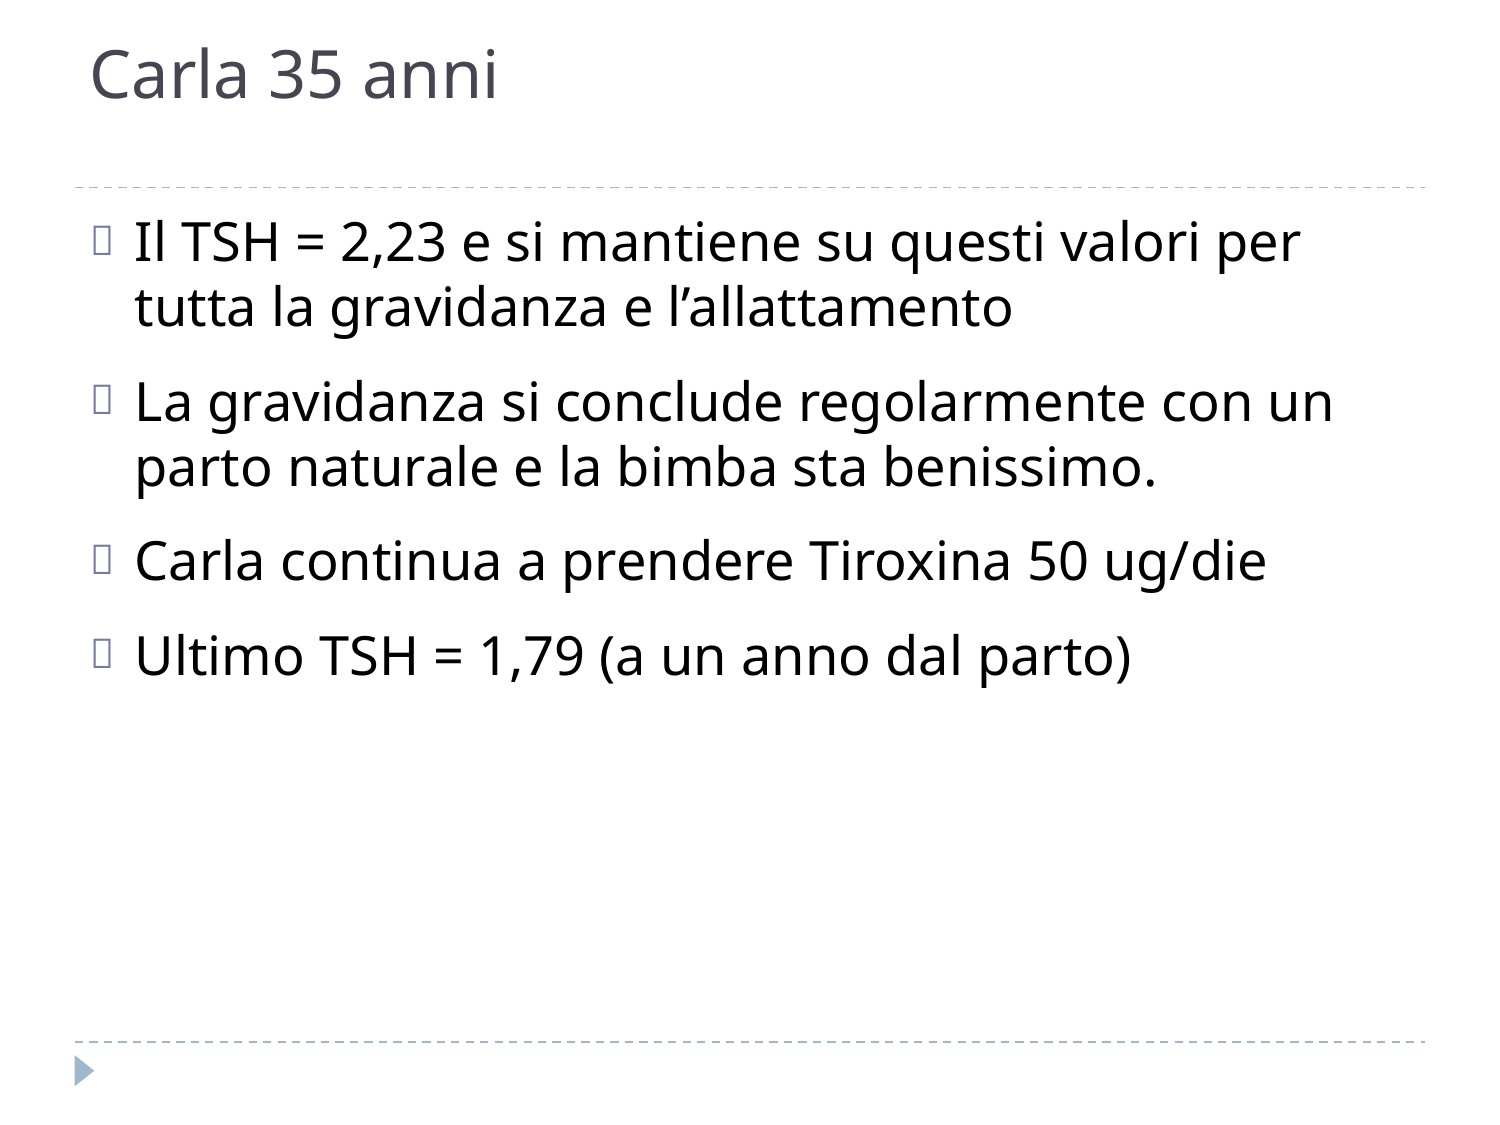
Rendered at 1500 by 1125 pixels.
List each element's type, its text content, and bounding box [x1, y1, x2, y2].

list Il TSH = 2,23 e si mantiene su questi valori per tutta la gravidanza e l’allattamento La gravidanza si conclude regolarmente con un parto naturale e la bimba sta benissimo. Carla continua a prendere Tiroxina 50 ug/die Ultimo TSH = 1,79 (a un anno dal parto) [75, 200, 1425, 1010]
title Carla 35 anni [75, 24, 1425, 188]
